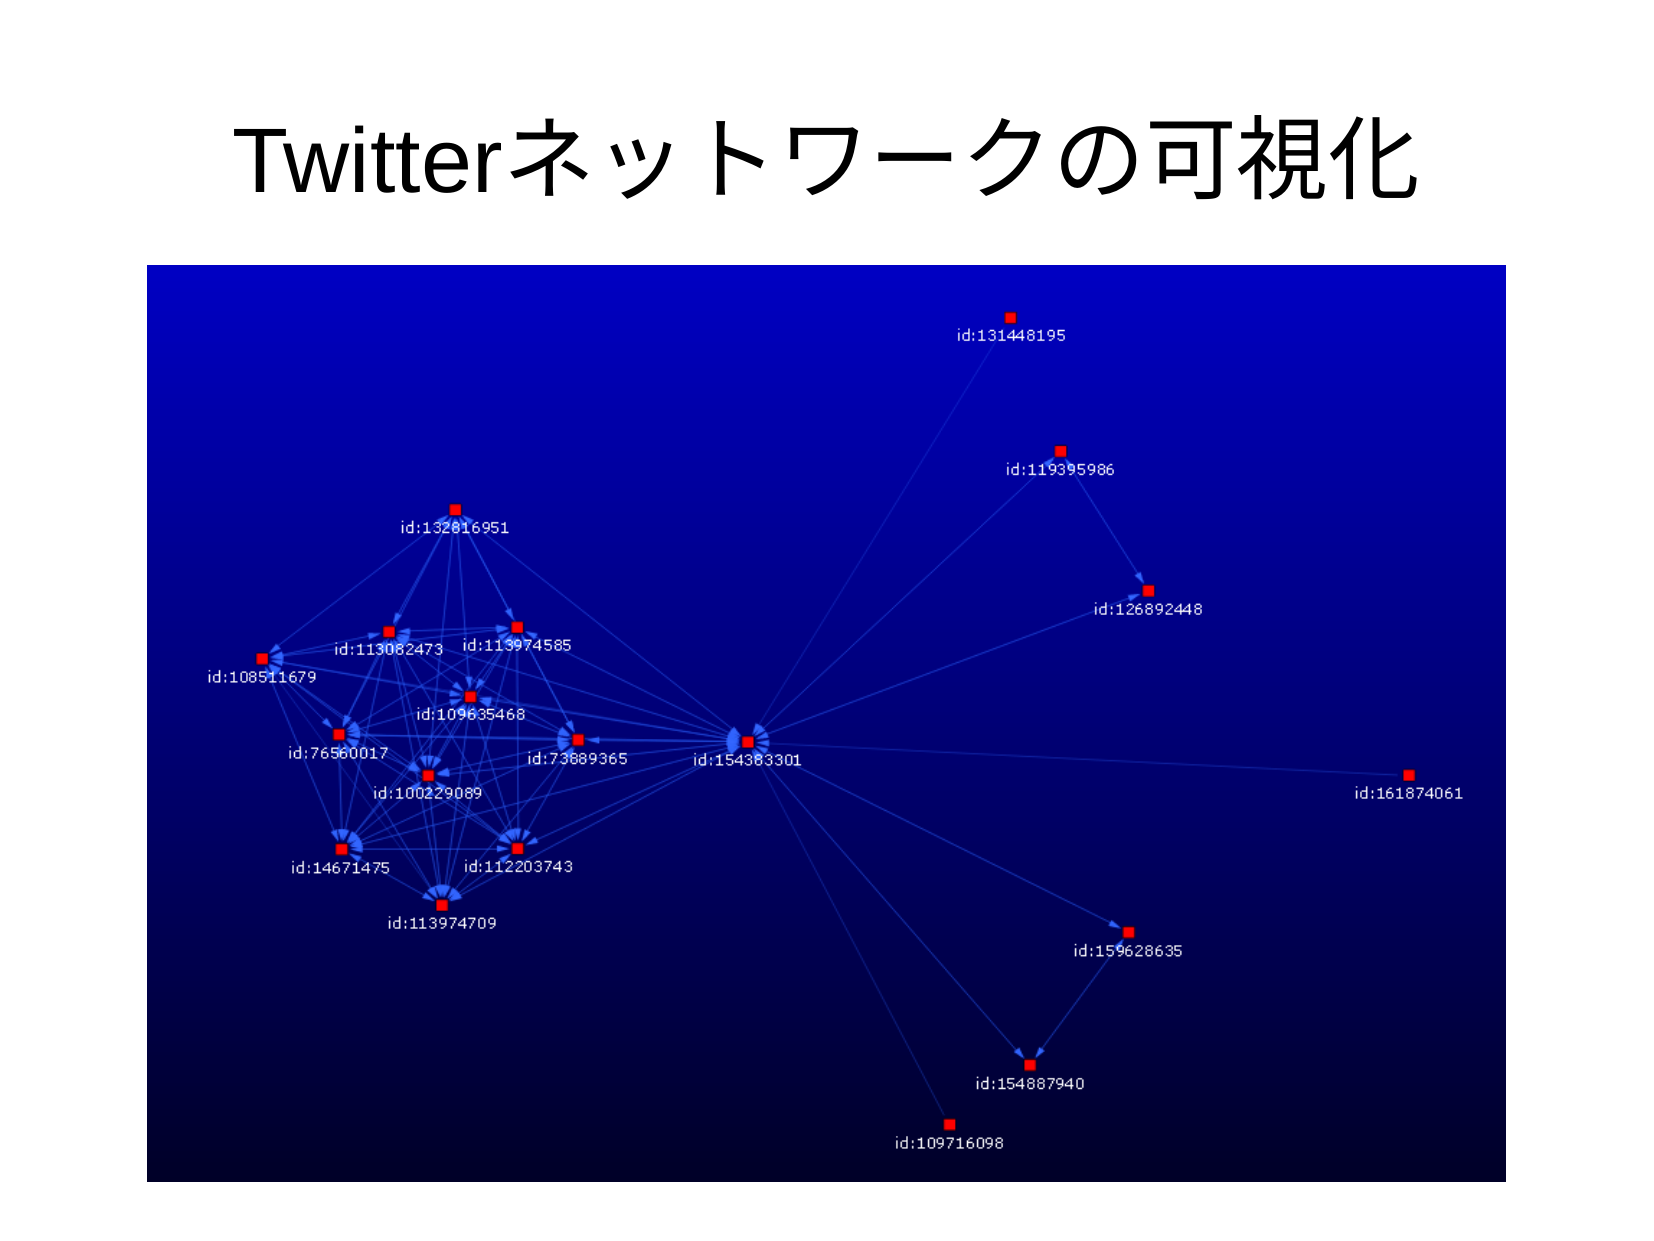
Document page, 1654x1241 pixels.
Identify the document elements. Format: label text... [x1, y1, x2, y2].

title Twitterネットワークの可視化 [82, 56, 1571, 250]
picture [147, 265, 1506, 1182]
